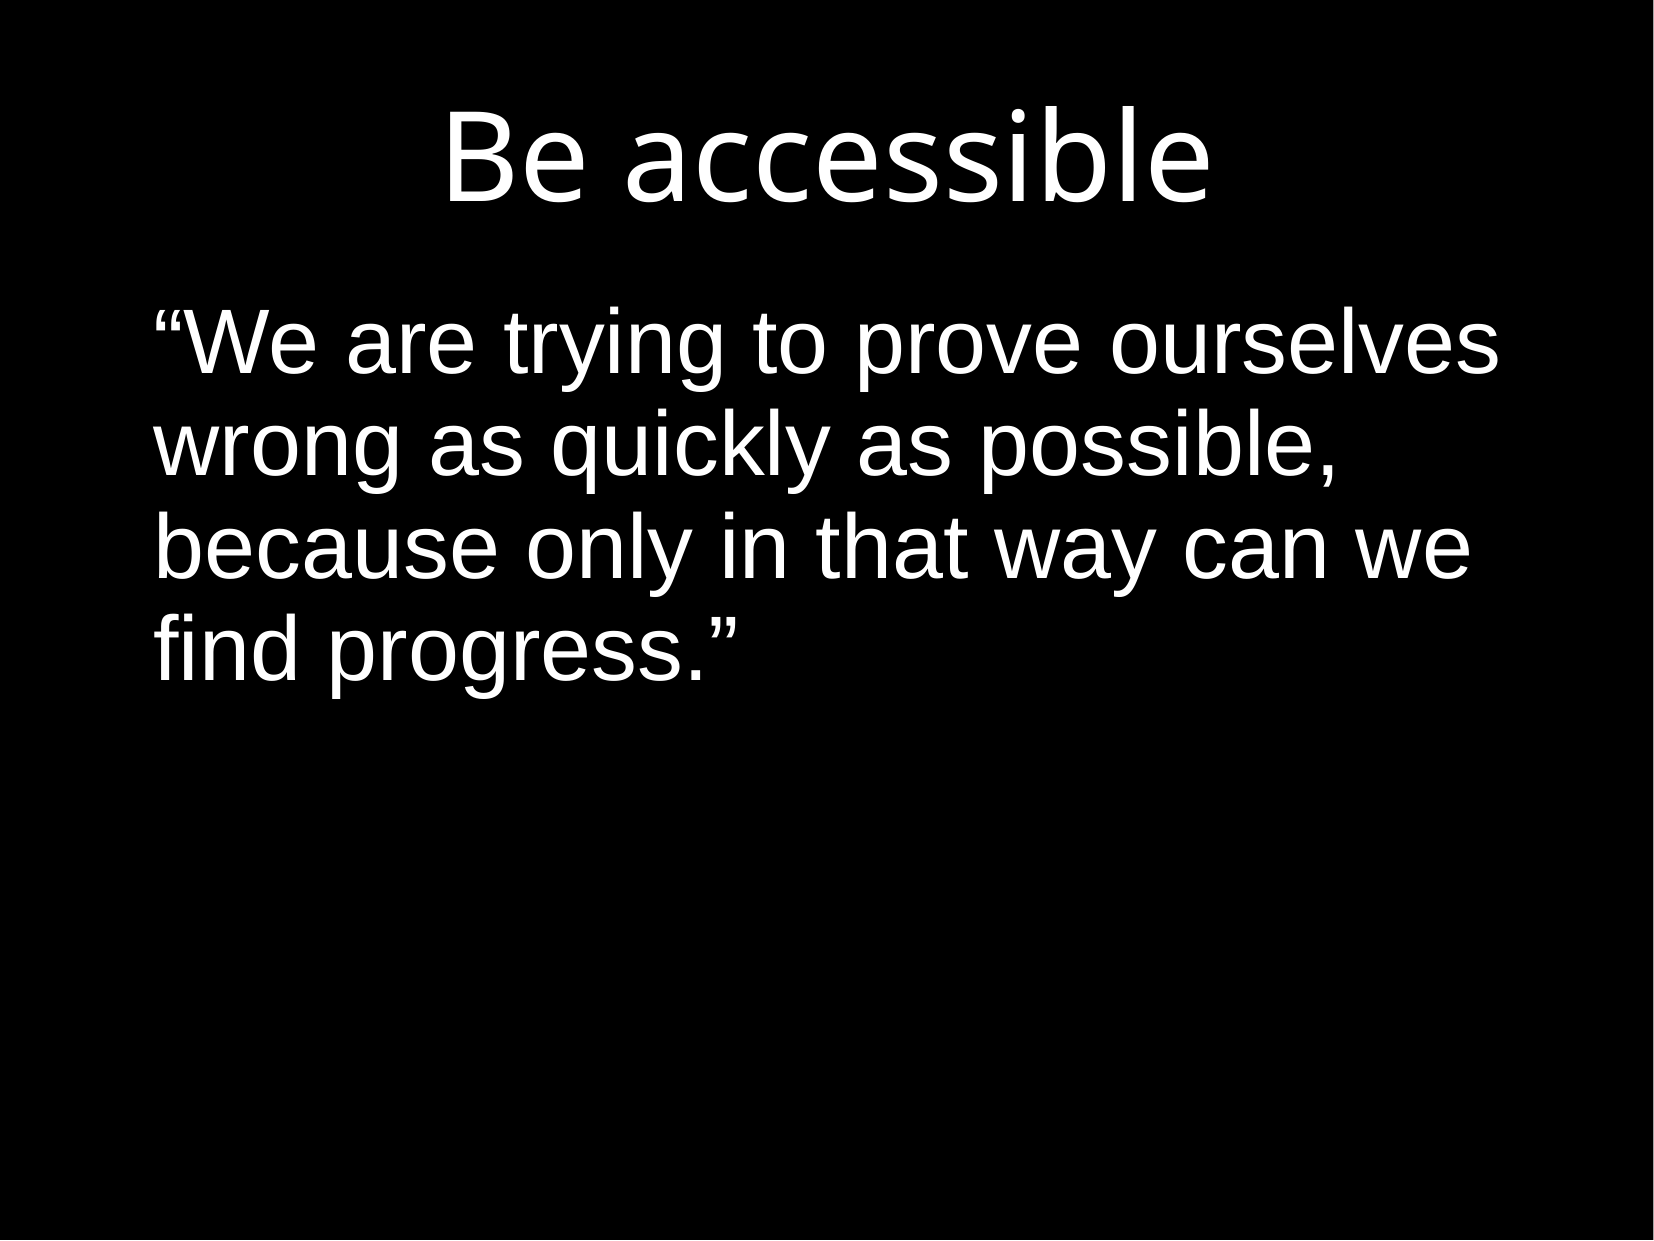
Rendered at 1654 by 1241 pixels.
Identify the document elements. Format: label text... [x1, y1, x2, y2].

title Be accessible [82, 49, 1571, 257]
list “We are trying to prove ourselves wrong as quickly as possible, because only in that way can we find progress.” [82, 290, 1571, 1010]
